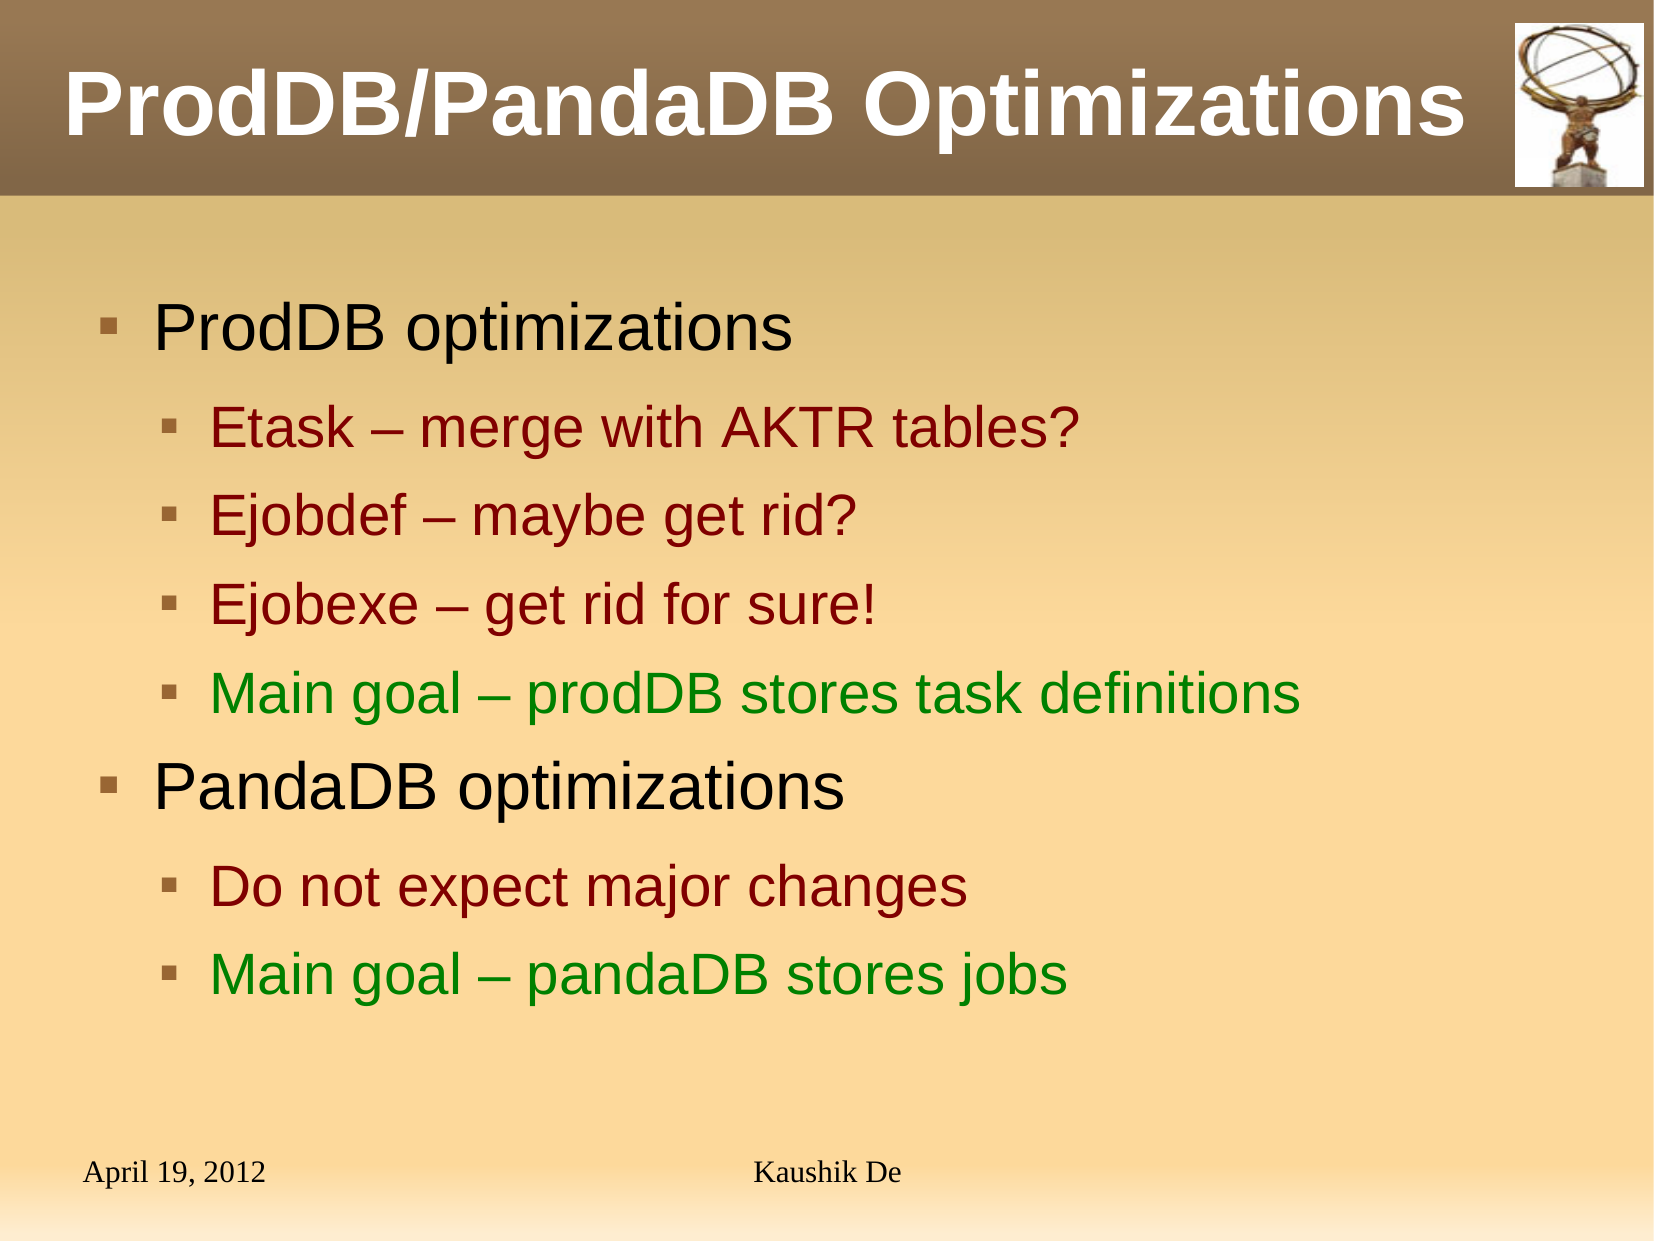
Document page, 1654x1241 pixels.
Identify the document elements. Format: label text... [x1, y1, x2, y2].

picture [0, 0, 1654, 1241]
title ProdDB/PandaDB Optimizations [17, 0, 1516, 208]
list ProdDB optimizations Etask – merge with AKTR tables? Ejobdef – maybe get rid? Ejobexe – get rid for sure! Main goal – prodDB stores task definitions PandaDB optimizations Do not expect major changes Main goal – pandaDB stores jobs [82, 290, 1571, 1066]
